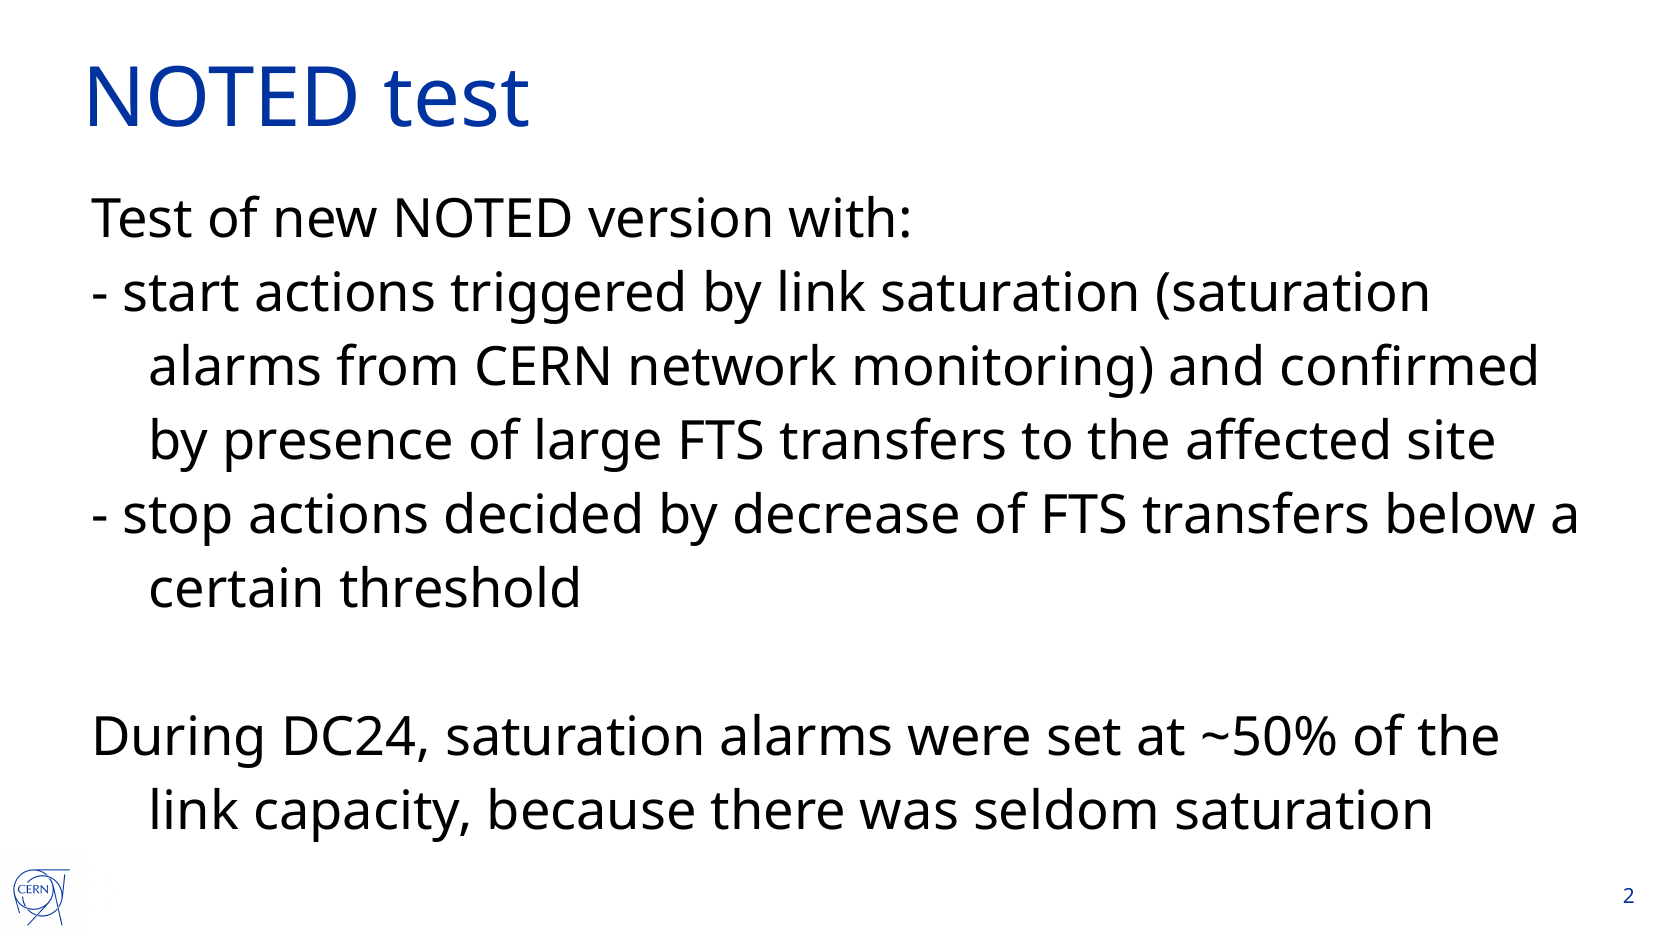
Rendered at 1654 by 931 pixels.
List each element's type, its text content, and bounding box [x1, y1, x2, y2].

title NOTED test [82, 37, 1571, 247]
text_box Test of new NOTED version with: - start actions triggered by link saturation (saturation alarms from CERN network monitoring) and confirmed by presence of large FTS transfers to the affected site - stop actions decided by decrease of FTS transfers below a certain threshold During DC24, saturation alarms were set at ~50% of the link capacity, because there was seldom saturation [76, 172, 1601, 931]
picture [0, 850, 76, 931]
